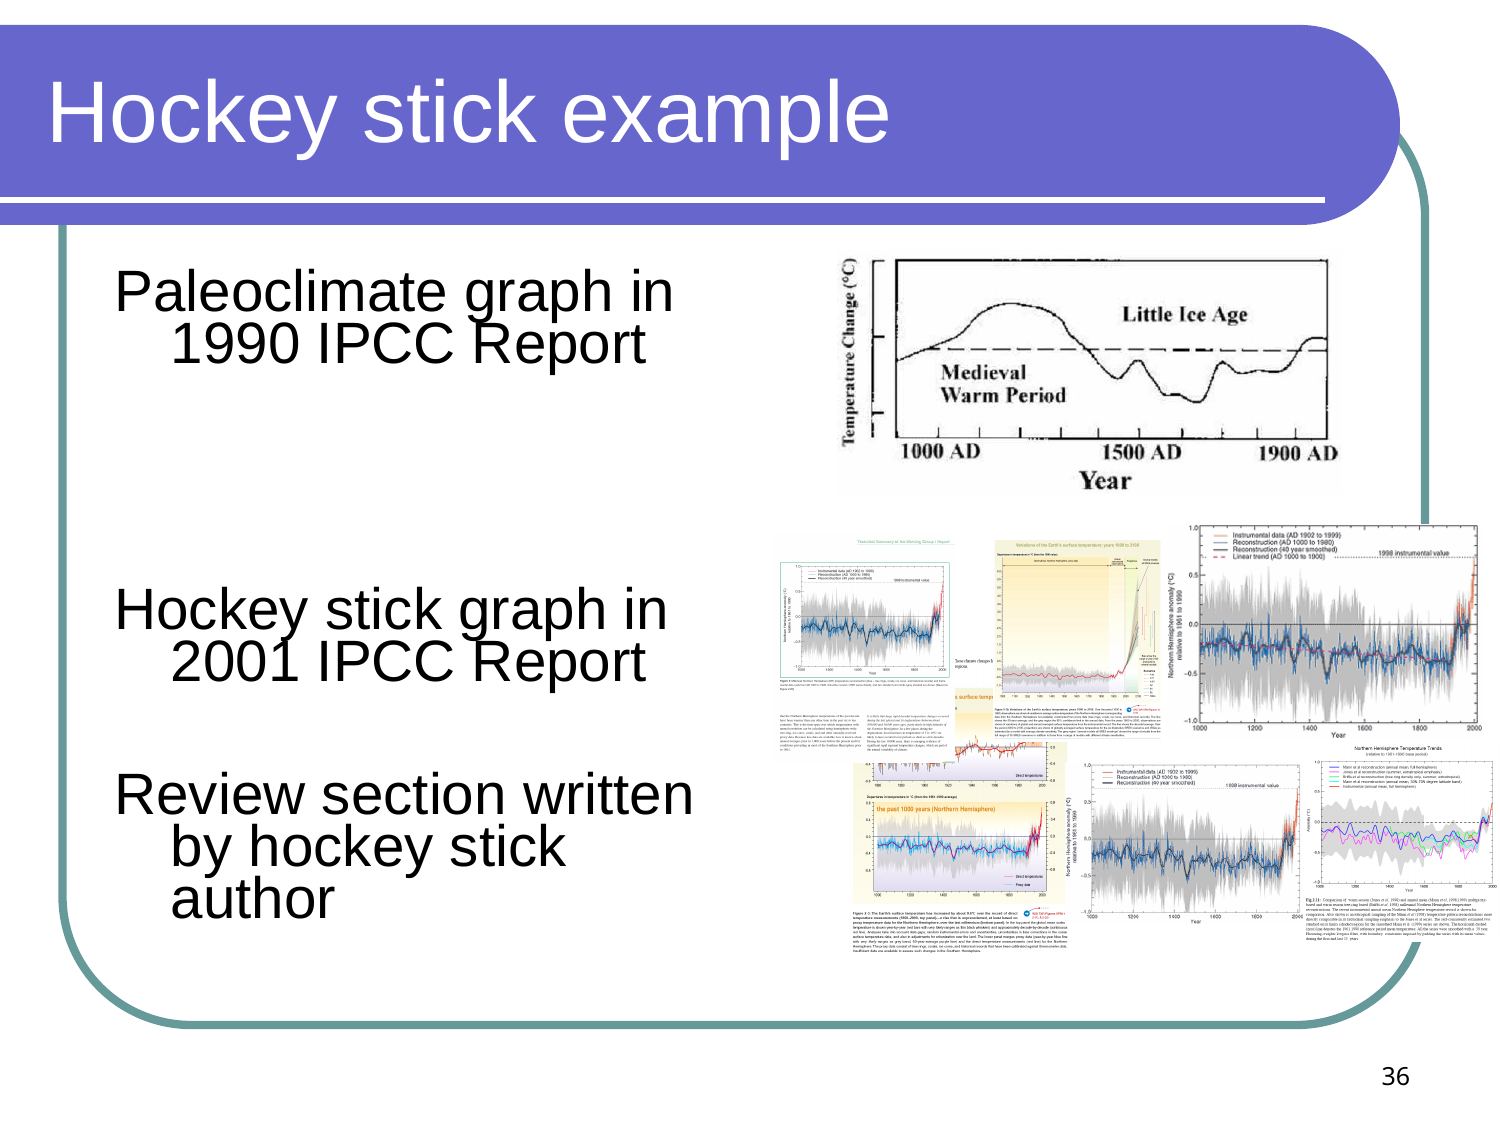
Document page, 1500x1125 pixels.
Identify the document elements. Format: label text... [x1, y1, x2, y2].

list Paleoclimate graph in 1990 IPCC Report Hockey stick graph in 2001 IPCC Report Review section written by hockey stick author [99, 262, 750, 1052]
picture [837, 249, 1342, 495]
picture [774, 525, 1500, 953]
title Hockey stick example [31, 37, 1347, 188]
